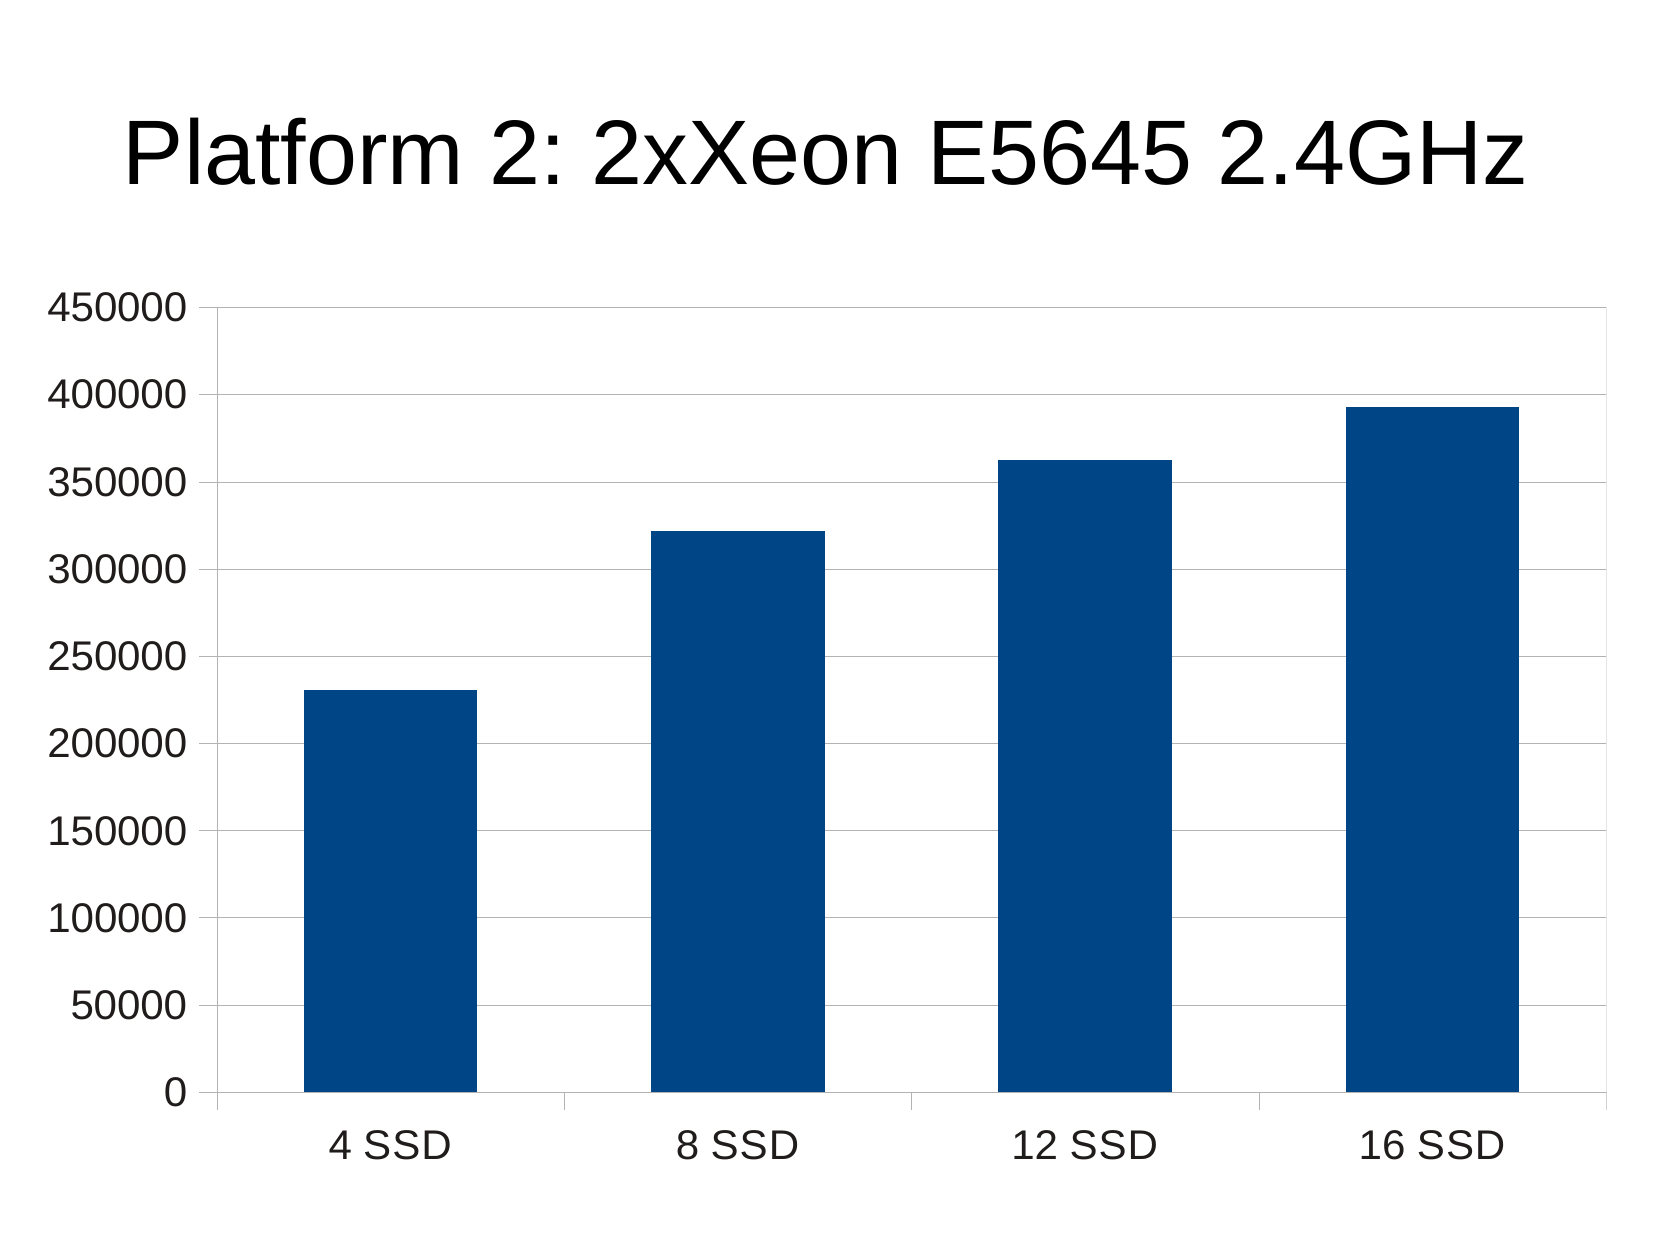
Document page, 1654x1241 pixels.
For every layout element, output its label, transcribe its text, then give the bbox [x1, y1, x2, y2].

picture [47, 283, 1607, 1170]
title Platform 2: 2xXeon E5645 2.4GHz [82, 49, 1571, 257]
